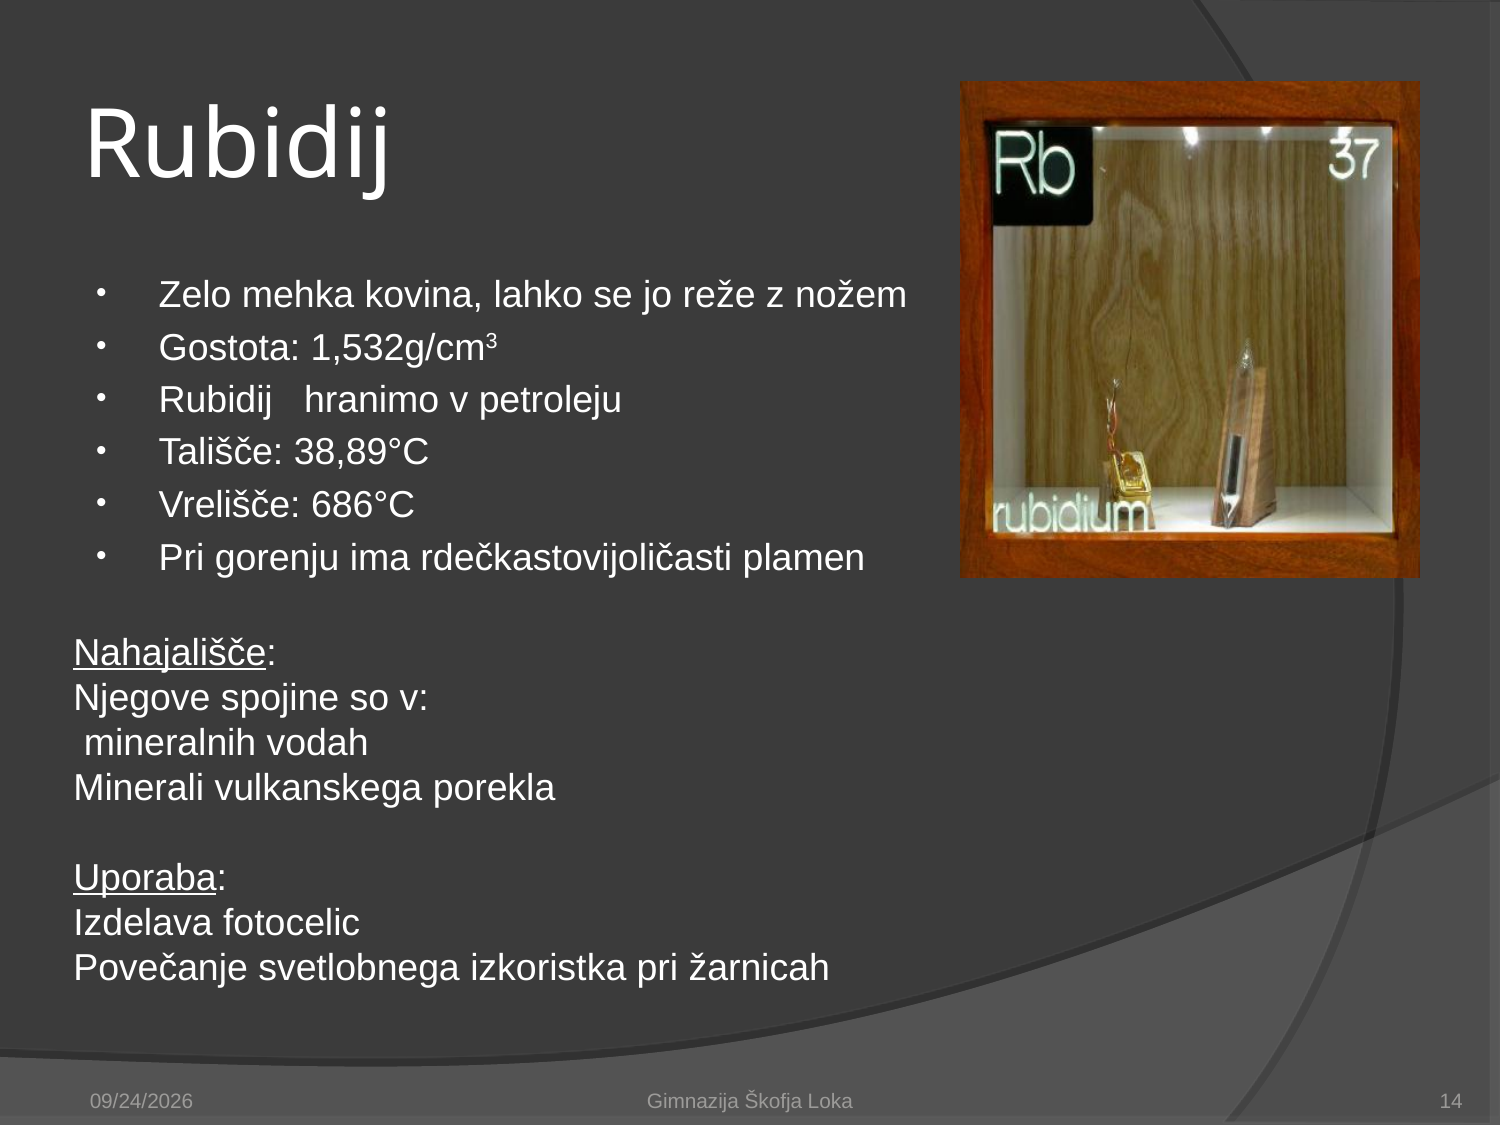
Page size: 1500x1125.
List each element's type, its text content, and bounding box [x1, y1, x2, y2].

picture [960, 81, 1420, 578]
slide_number <number> [1337, 1053, 1463, 1114]
list Zelo mehka kovina, lahko se jo reže z nožem Gostota: 1,532g/cm3 Rubidij hranimo v petroleju Tališče: 38,89°C Vrelišče: 686°C Pri gorenju ima rdečkastovijoličasti plamen [75, 262, 1300, 1005]
text_box Nahajališče: Njegove spojine so v: mineralnih vodah Minerali vulkanskega porekla Uporaba: Izdelava fotocelic Povečanje svetlobnega izkoristka pri žarnicah [58, 621, 891, 996]
footer Gimnazija Škofja Loka [512, 1053, 988, 1114]
title Rubidij [75, 45, 1300, 233]
slide_number 05/31/2019 [75, 1053, 425, 1114]
